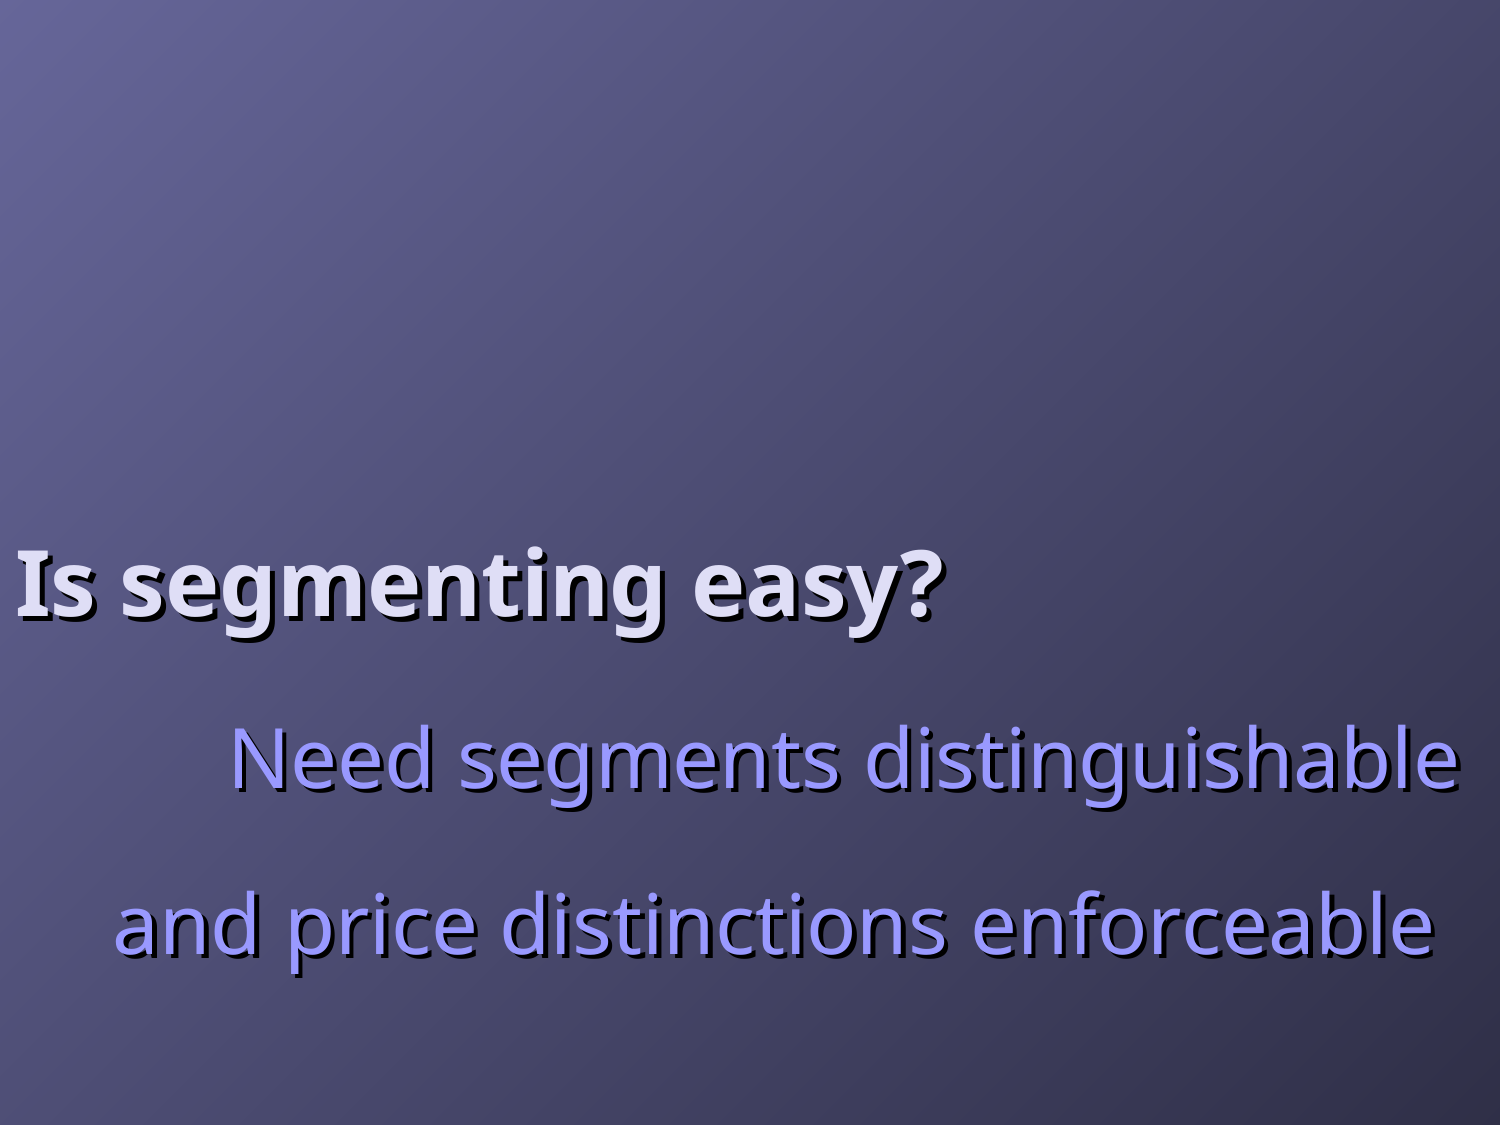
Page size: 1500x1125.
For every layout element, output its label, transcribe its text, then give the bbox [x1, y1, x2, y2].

text_box Need segments distinguishable [212, 697, 1477, 813]
text_box and price distinctions enforceable [98, 863, 1452, 979]
title Is segmenting easy? [0, 487, 1500, 676]
